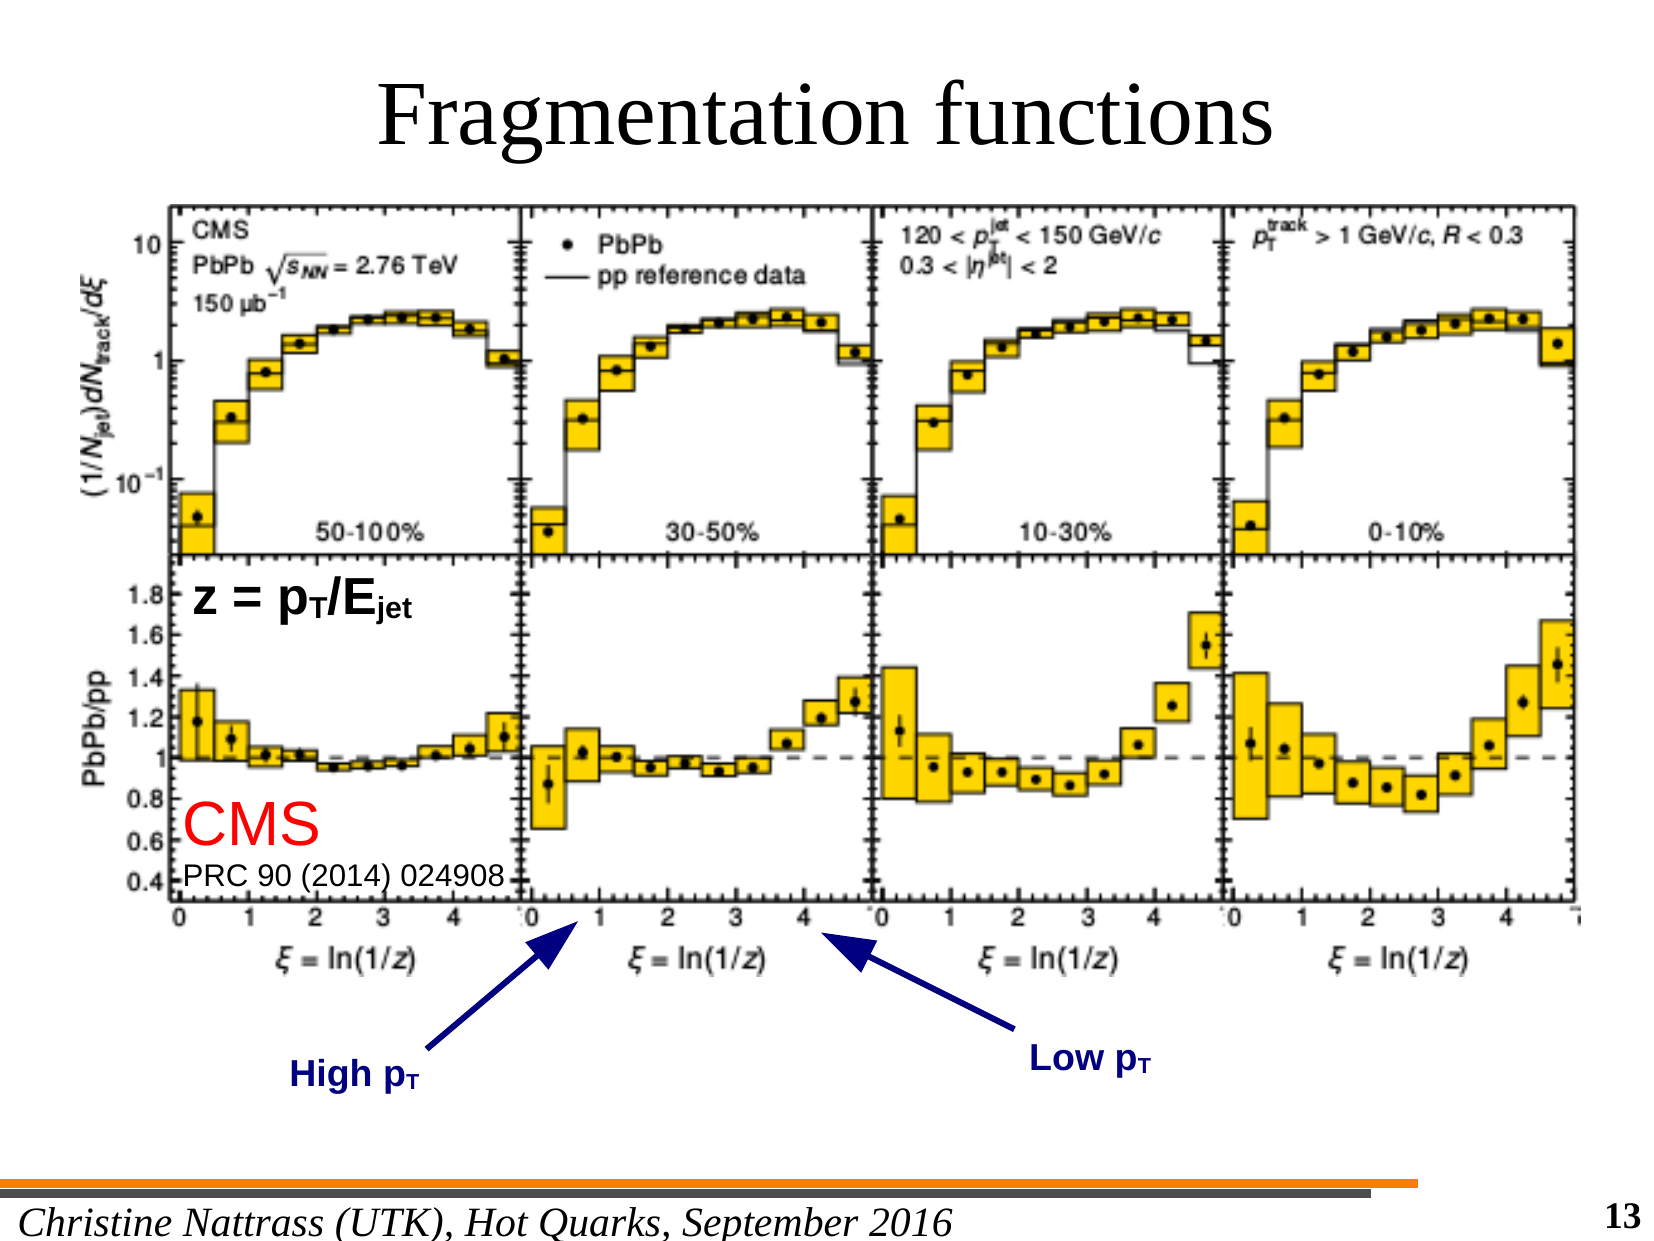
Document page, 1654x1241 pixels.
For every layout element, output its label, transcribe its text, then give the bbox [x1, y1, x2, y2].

text_box z = pT/Ejet [177, 560, 446, 651]
title Fragmentation functions [82, 49, 1571, 177]
picture [80, 204, 1581, 977]
text_box High pT [274, 1045, 583, 1115]
text_box CMS PRC 90 (2014) 024908 [167, 781, 663, 902]
text_box Low pT [1014, 1029, 1322, 1099]
